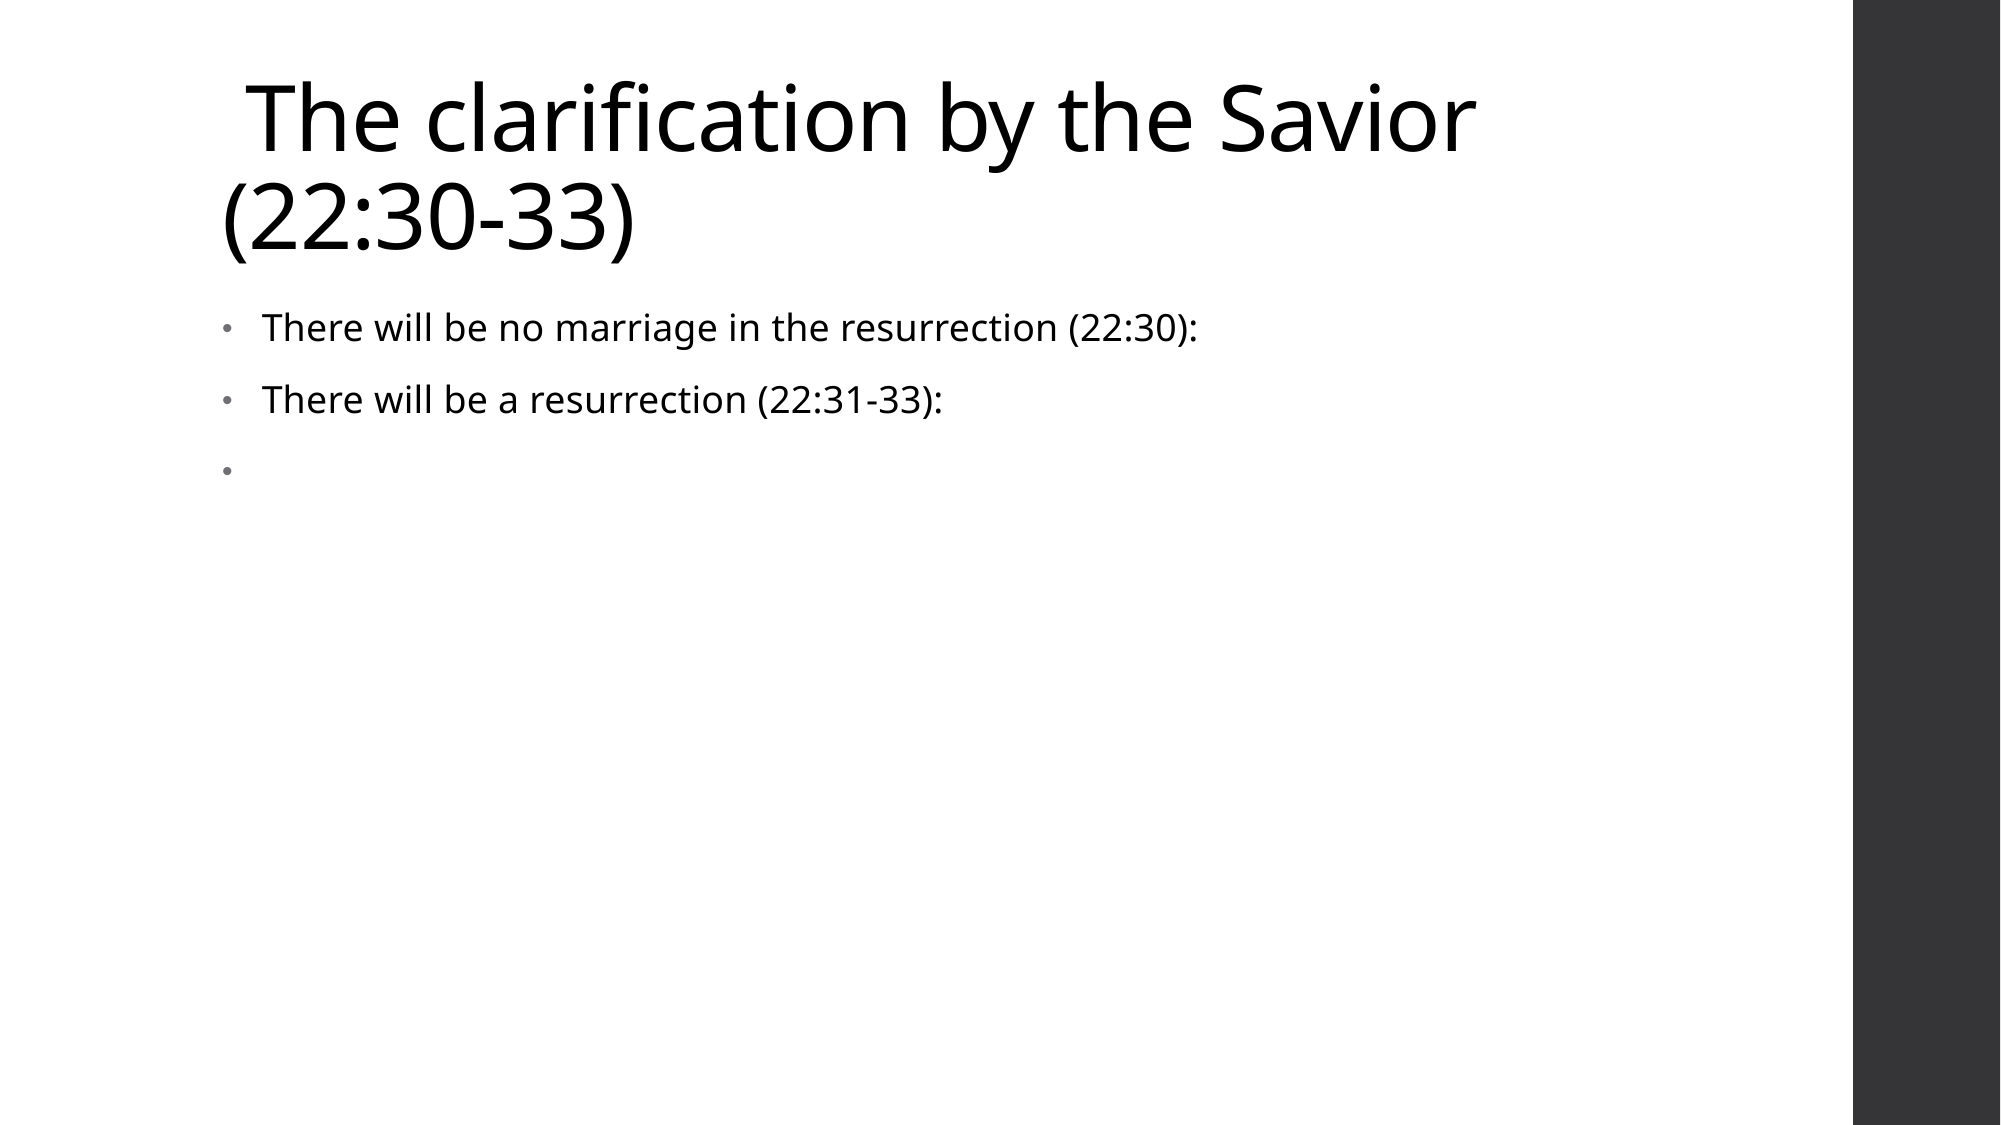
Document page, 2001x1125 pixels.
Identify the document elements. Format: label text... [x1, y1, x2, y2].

title The clarification by the Savior (22:30-33) [206, 60, 1797, 278]
list There will be no marriage in the resurrection (22:30): There will be a resurrection (22:31-33): [206, 299, 1617, 1014]
